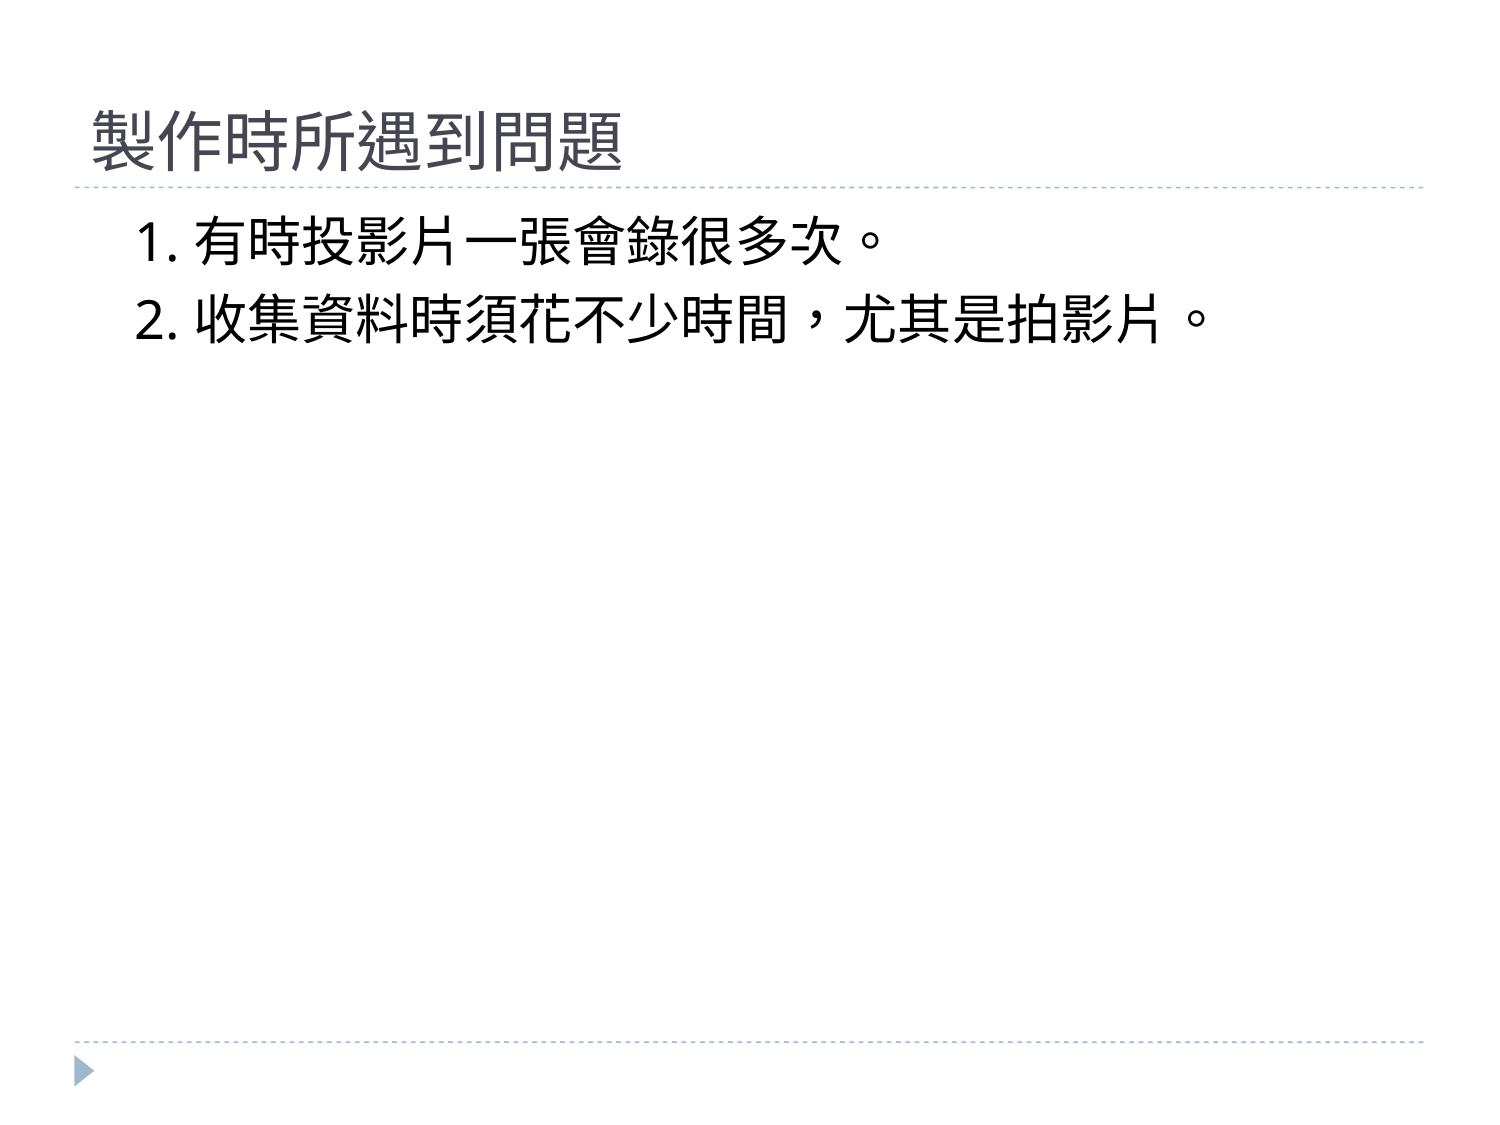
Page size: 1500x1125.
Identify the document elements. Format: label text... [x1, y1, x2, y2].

title 製作時所遇到問題 [75, 24, 1426, 188]
list 1.有時投影片一張會錄很多次。 2.收集資料時須花不少時間，尤其是拍影片。 [75, 200, 1426, 1010]
